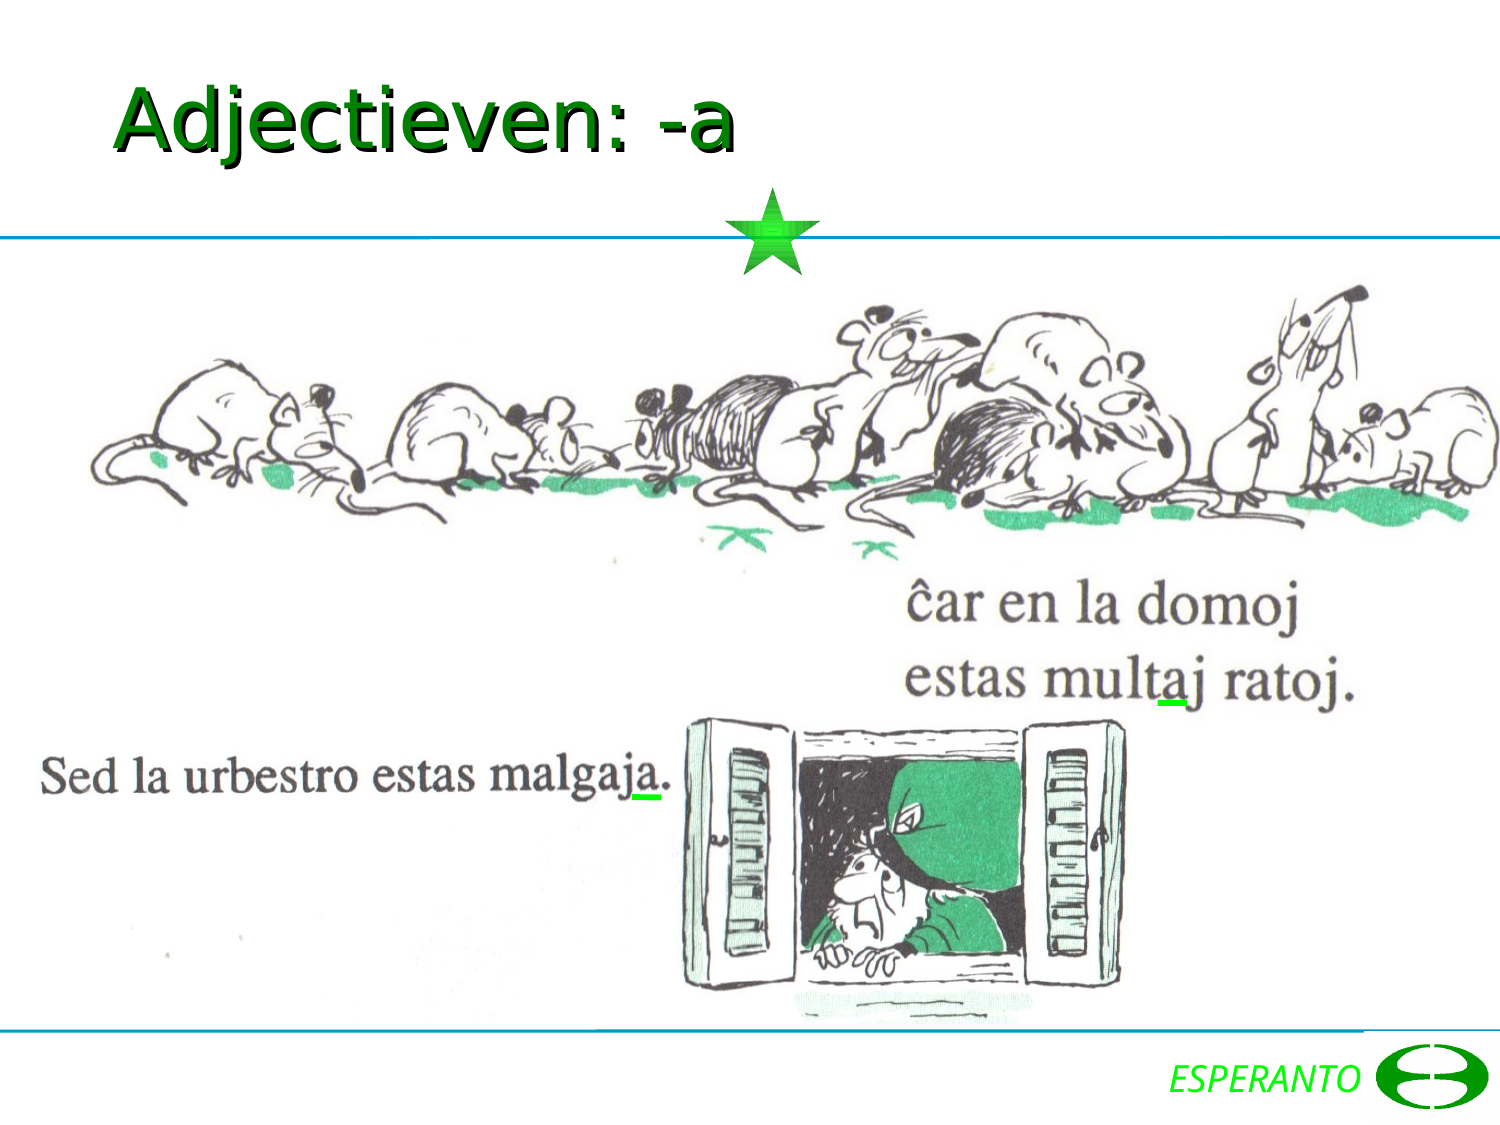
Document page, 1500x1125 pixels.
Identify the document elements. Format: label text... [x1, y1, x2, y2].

picture [32, 277, 1500, 1024]
picture [1364, 1032, 1500, 1122]
title Adjectieven: -a [112, 5, 1448, 245]
